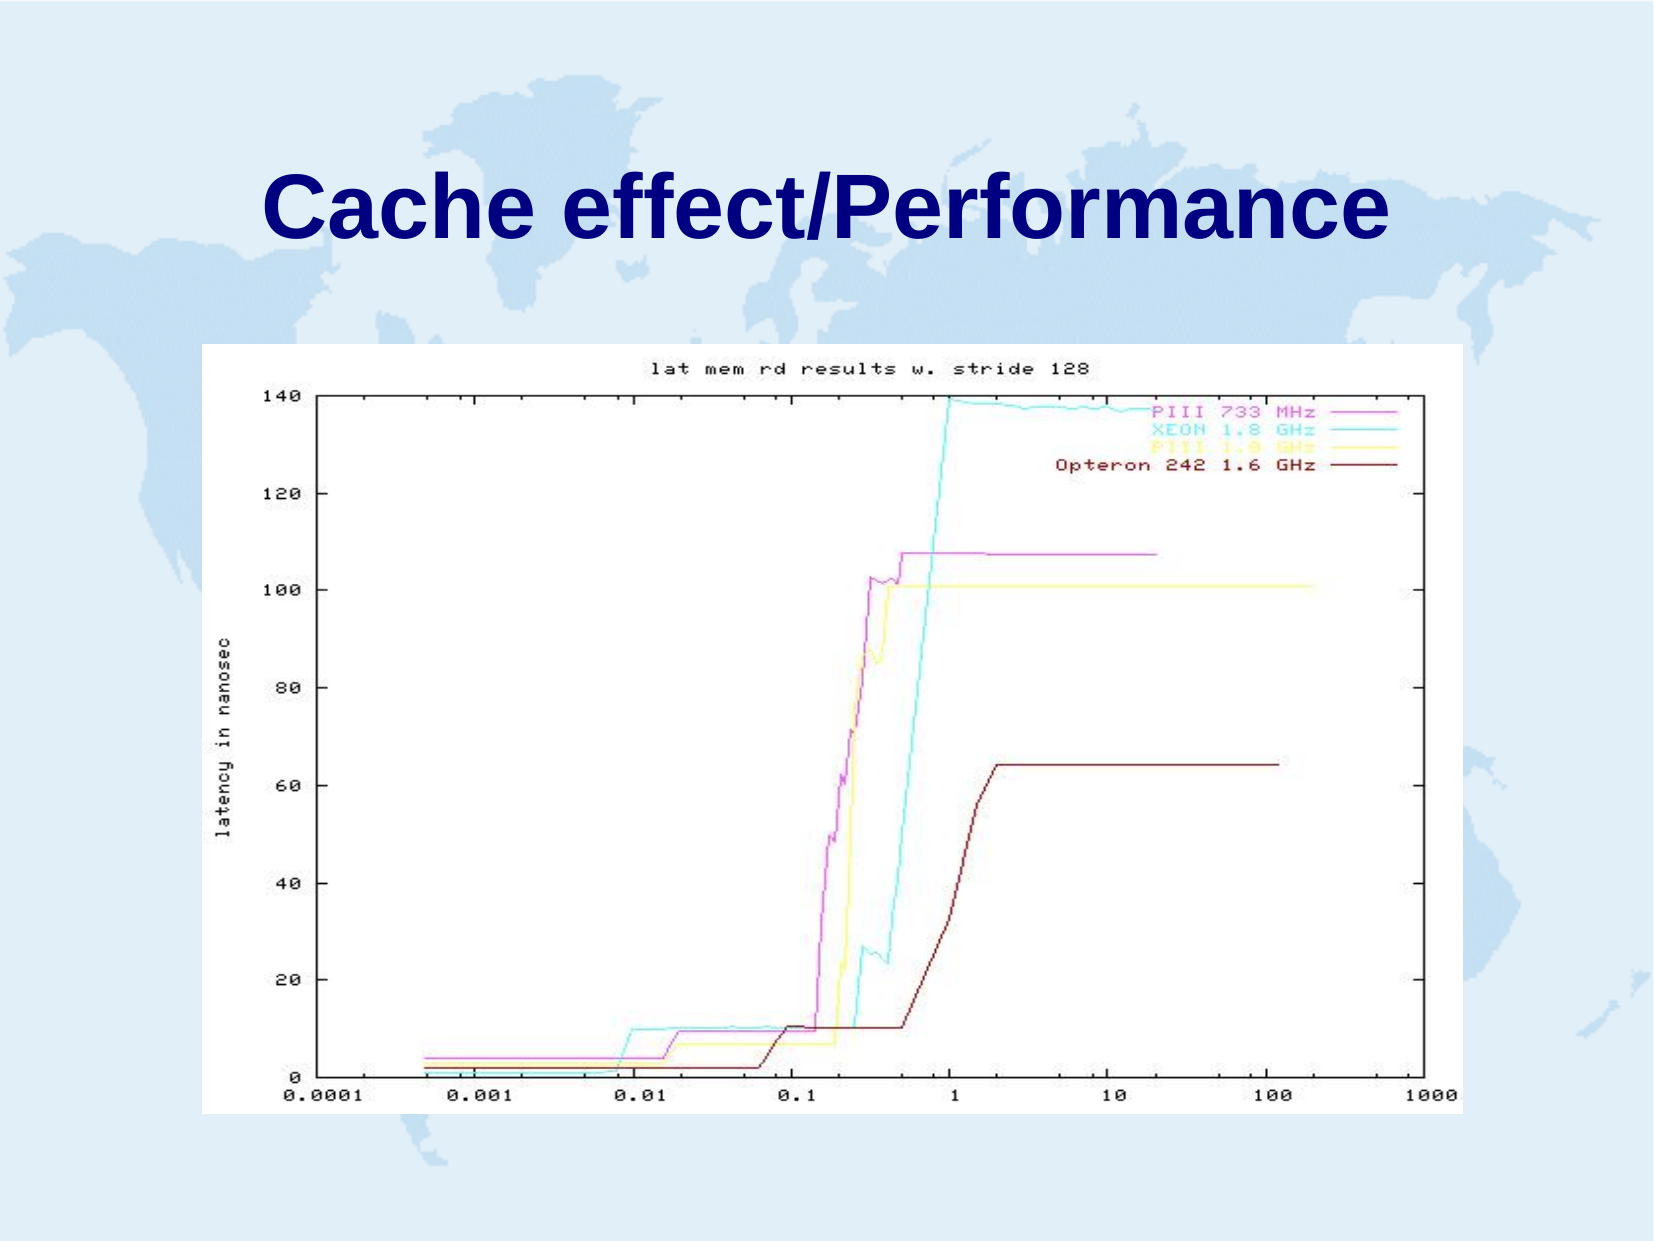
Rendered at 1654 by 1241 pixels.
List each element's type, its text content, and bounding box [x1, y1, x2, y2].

title Cache effect/Performance [121, 102, 1534, 311]
picture [0, 0, 1654, 1241]
